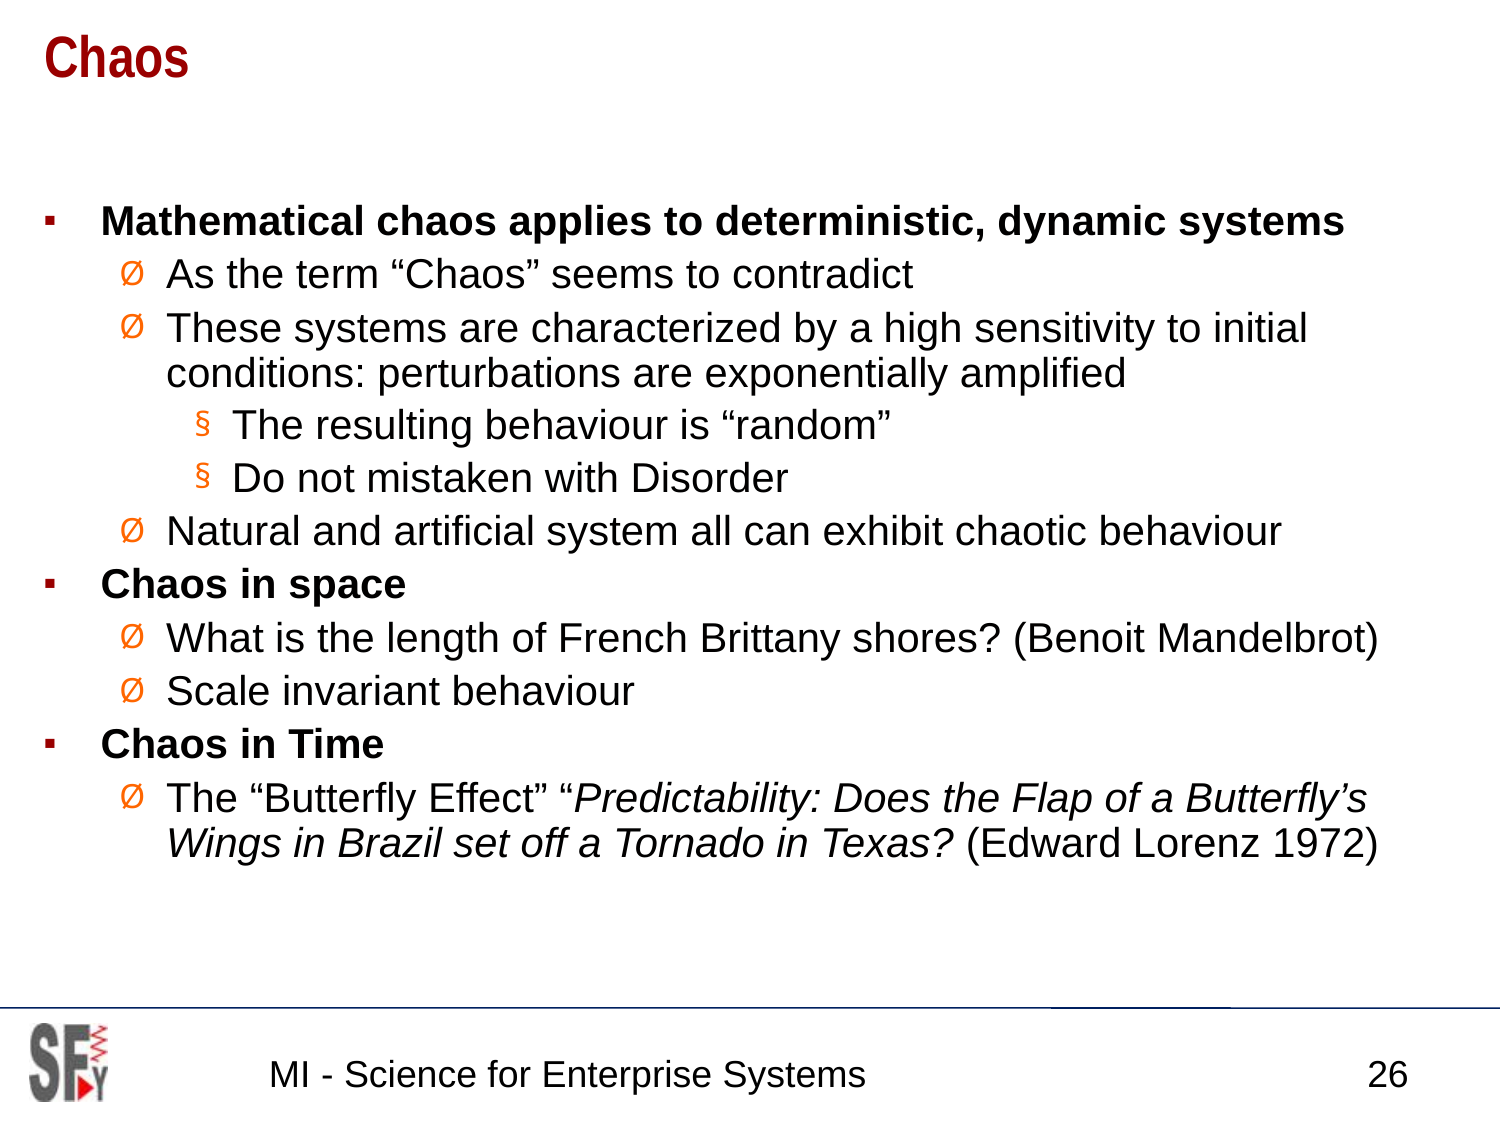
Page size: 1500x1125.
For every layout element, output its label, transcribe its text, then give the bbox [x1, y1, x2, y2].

picture [29, 1023, 108, 1102]
list Mathematical chaos applies to deterministic, dynamic systems As the term “Chaos” seems to contradict These systems are characterized by a high sensitivity to initial conditions: perturbations are exponentially amplified The resulting behaviour is “random” Do not mistaken with Disorder Natural and artificial system all can exhibit chaotic behaviour Chaos in space What is the length of French Brittany shores? (Benoit Mandelbrot) Scale invariant behaviour Chaos in Time The “Butterfly Effect” “Predictability: Does the Flap of a Butterfly’s Wings in Brazil set off a Tornado in Texas? (Edward Lorenz 1972) [29, 184, 1471, 988]
slide_number <numéro> [1352, 1034, 1490, 1103]
footer MI - Science for Enterprise Systems [253, 1034, 1336, 1103]
title Chaos [29, 12, 1471, 138]
